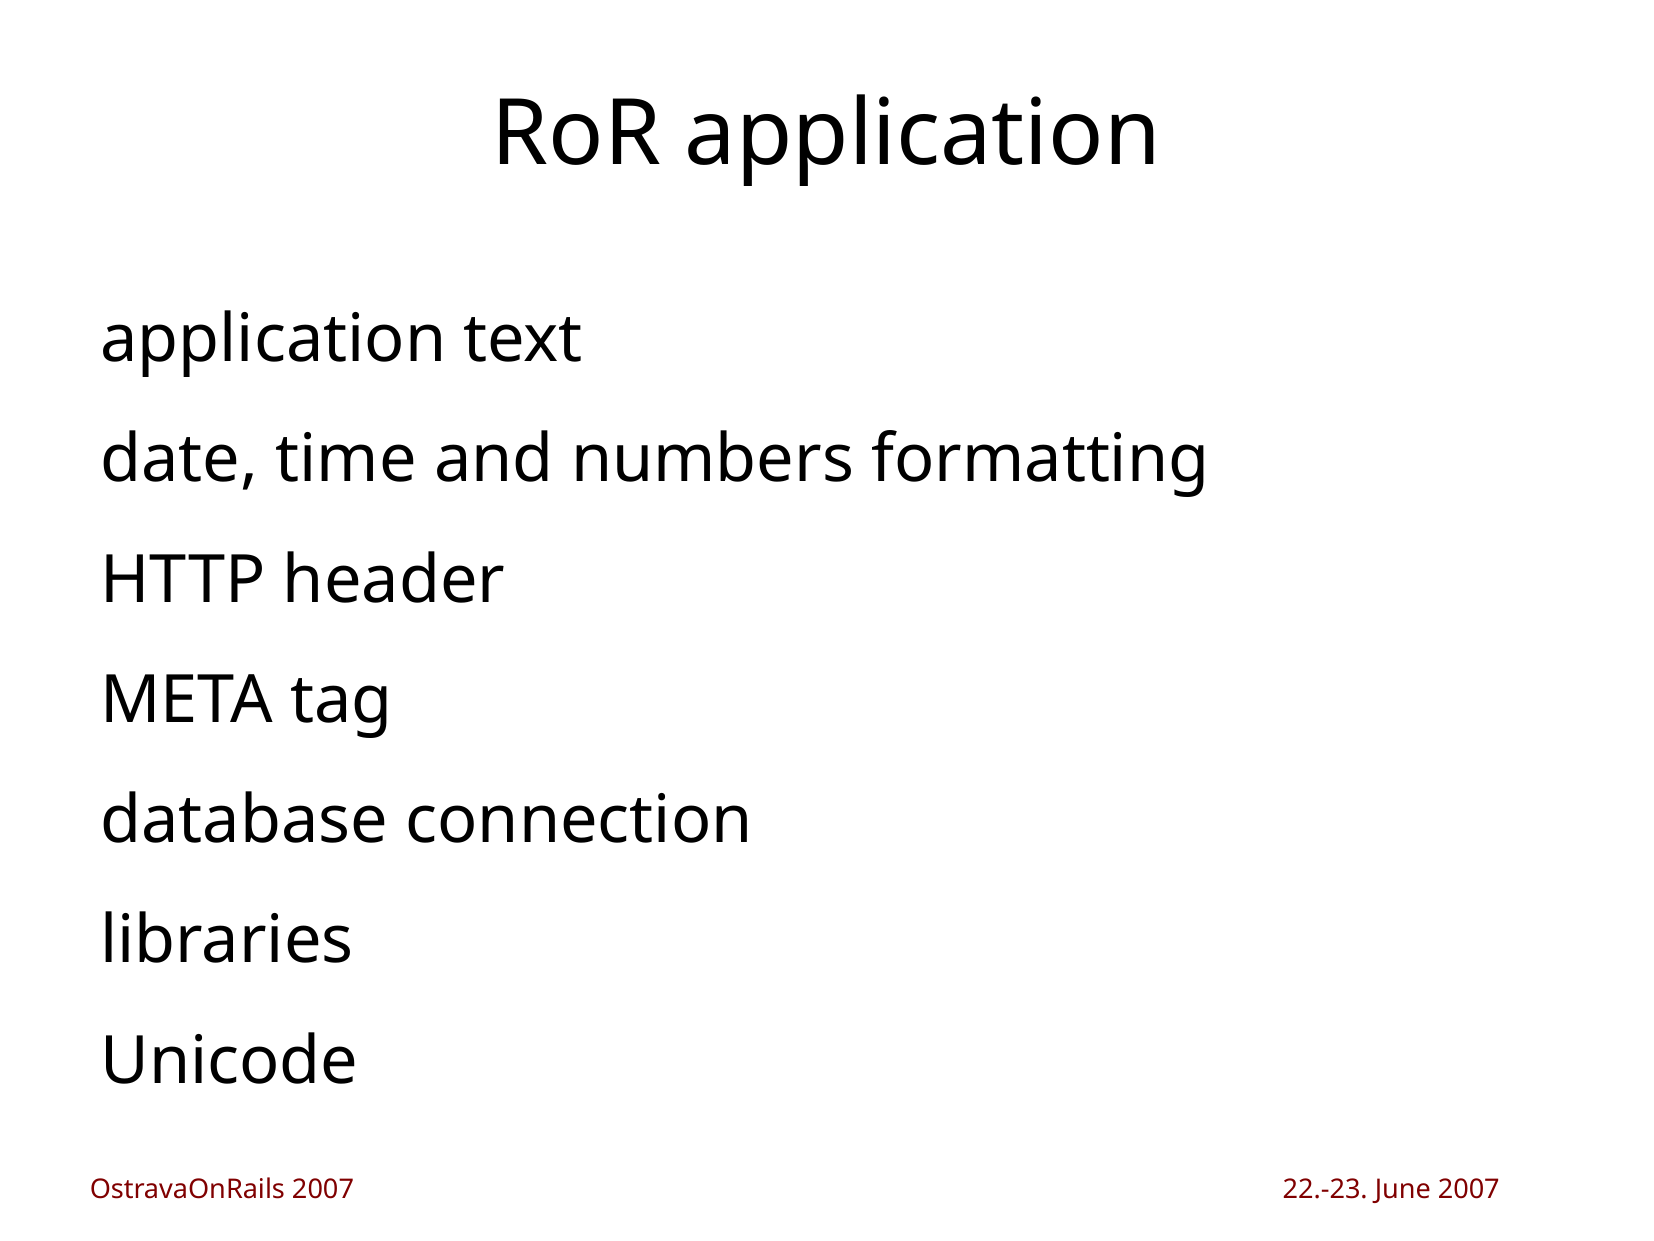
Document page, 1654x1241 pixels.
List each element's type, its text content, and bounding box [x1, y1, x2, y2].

title RoR application [82, 25, 1571, 233]
list application text date, time and numbers formatting HTTP header META tag database connection libraries Unicode [82, 290, 1571, 1109]
